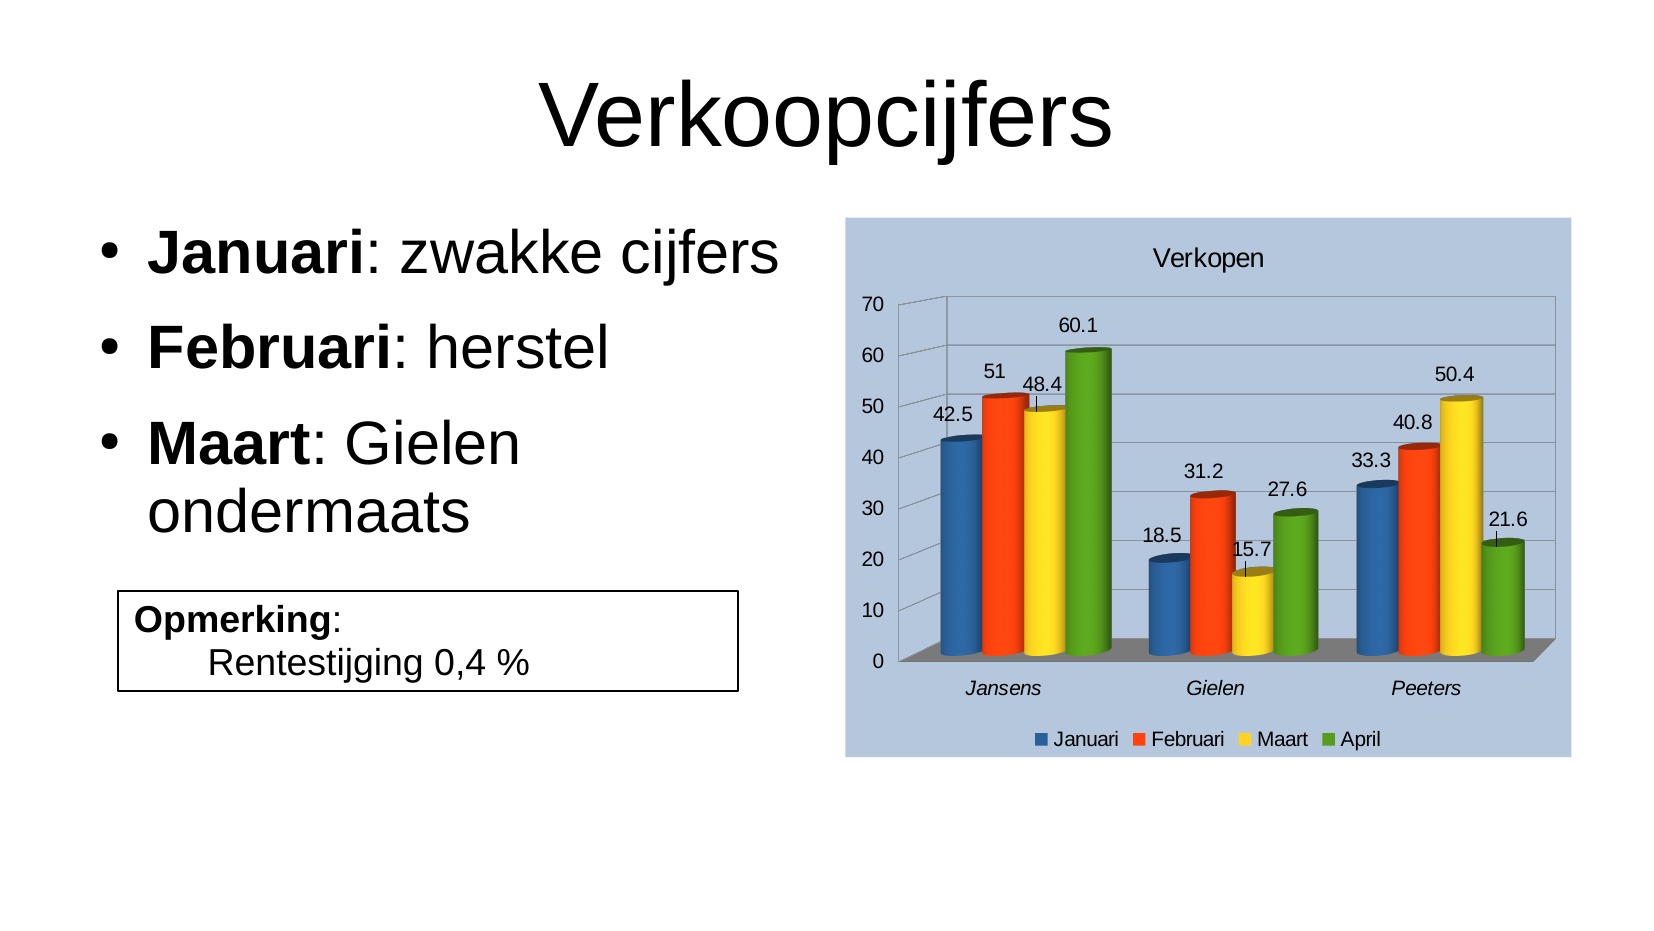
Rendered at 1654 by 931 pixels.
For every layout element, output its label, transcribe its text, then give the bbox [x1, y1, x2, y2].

title Verkoopcijfers [82, 37, 1571, 193]
chart [845, 217, 1572, 758]
list Januari: zwakke cijfers Februari: herstel Maart: Gielen ondermaats [82, 217, 809, 591]
text_box Opmerking: Rentestijging 0,4 % [118, 590, 739, 692]
